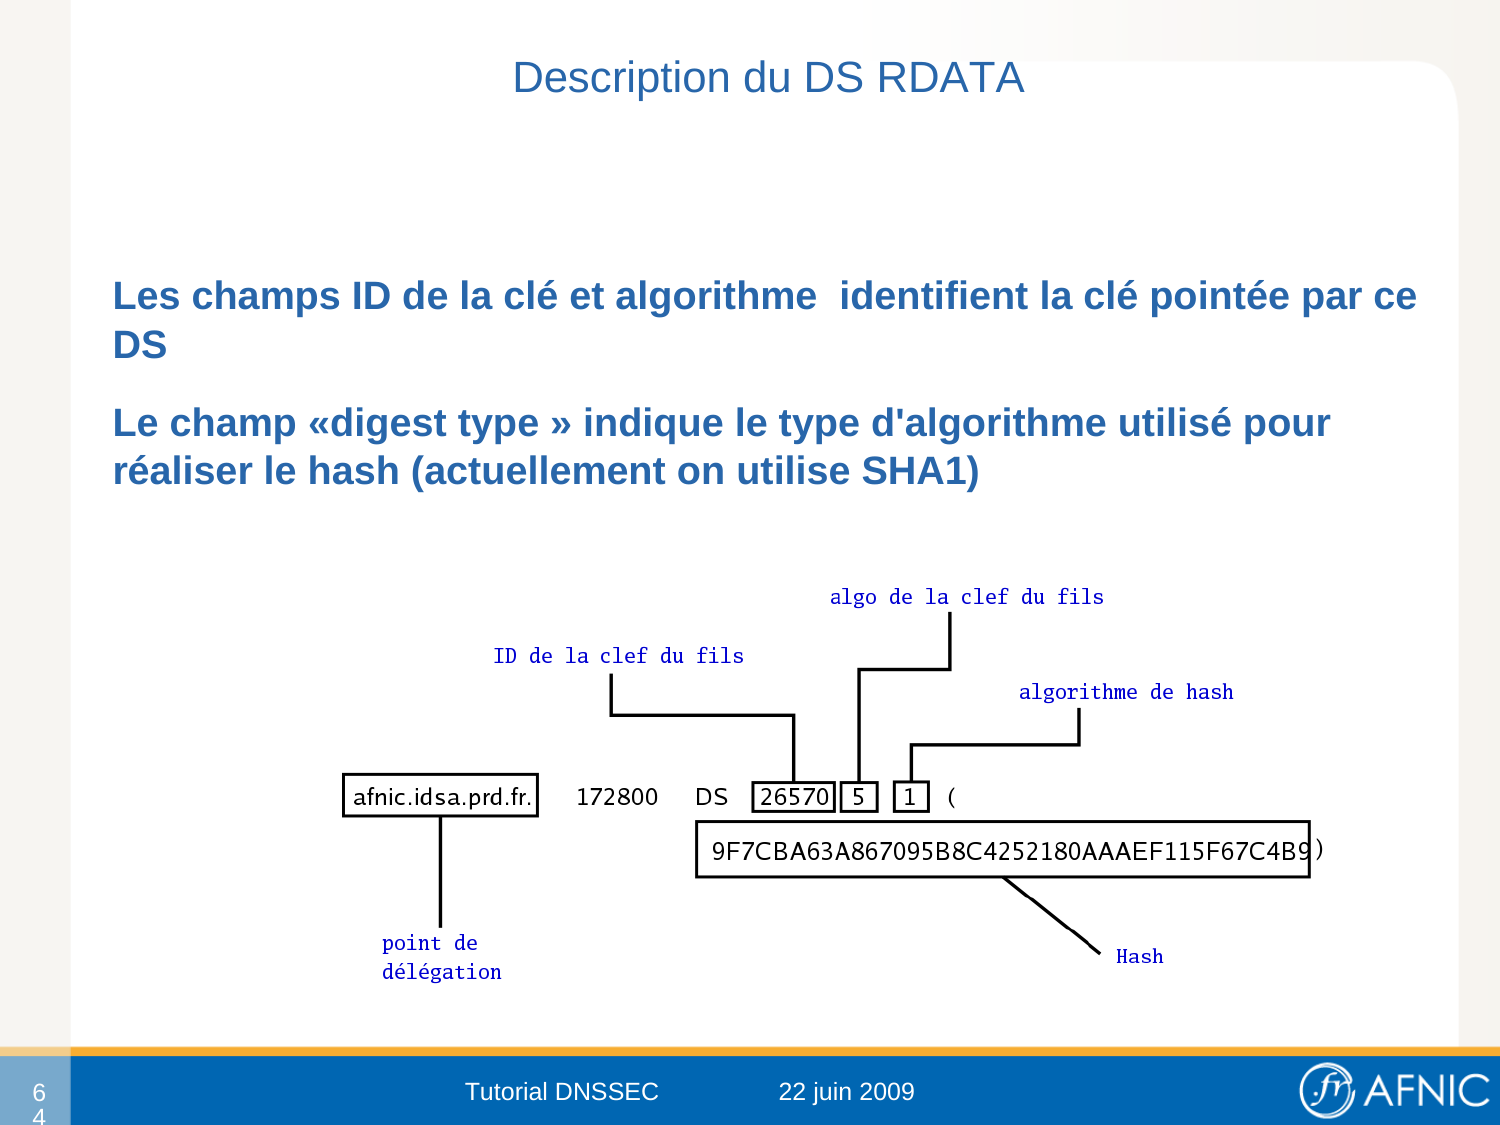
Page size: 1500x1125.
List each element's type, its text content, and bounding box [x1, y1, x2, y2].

list Les champs ID de la clé et algorithme identifient la clé pointée par ce DS Le champ «digest type » indique le type d'algorithme utilisé pour réaliser le hash (actuellement on utilise SHA1) [112, 266, 1426, 994]
picture [0, 0, 1500, 1125]
picture [35, 1112, 41, 1120]
title Description du DS RDATA [112, 12, 1426, 138]
